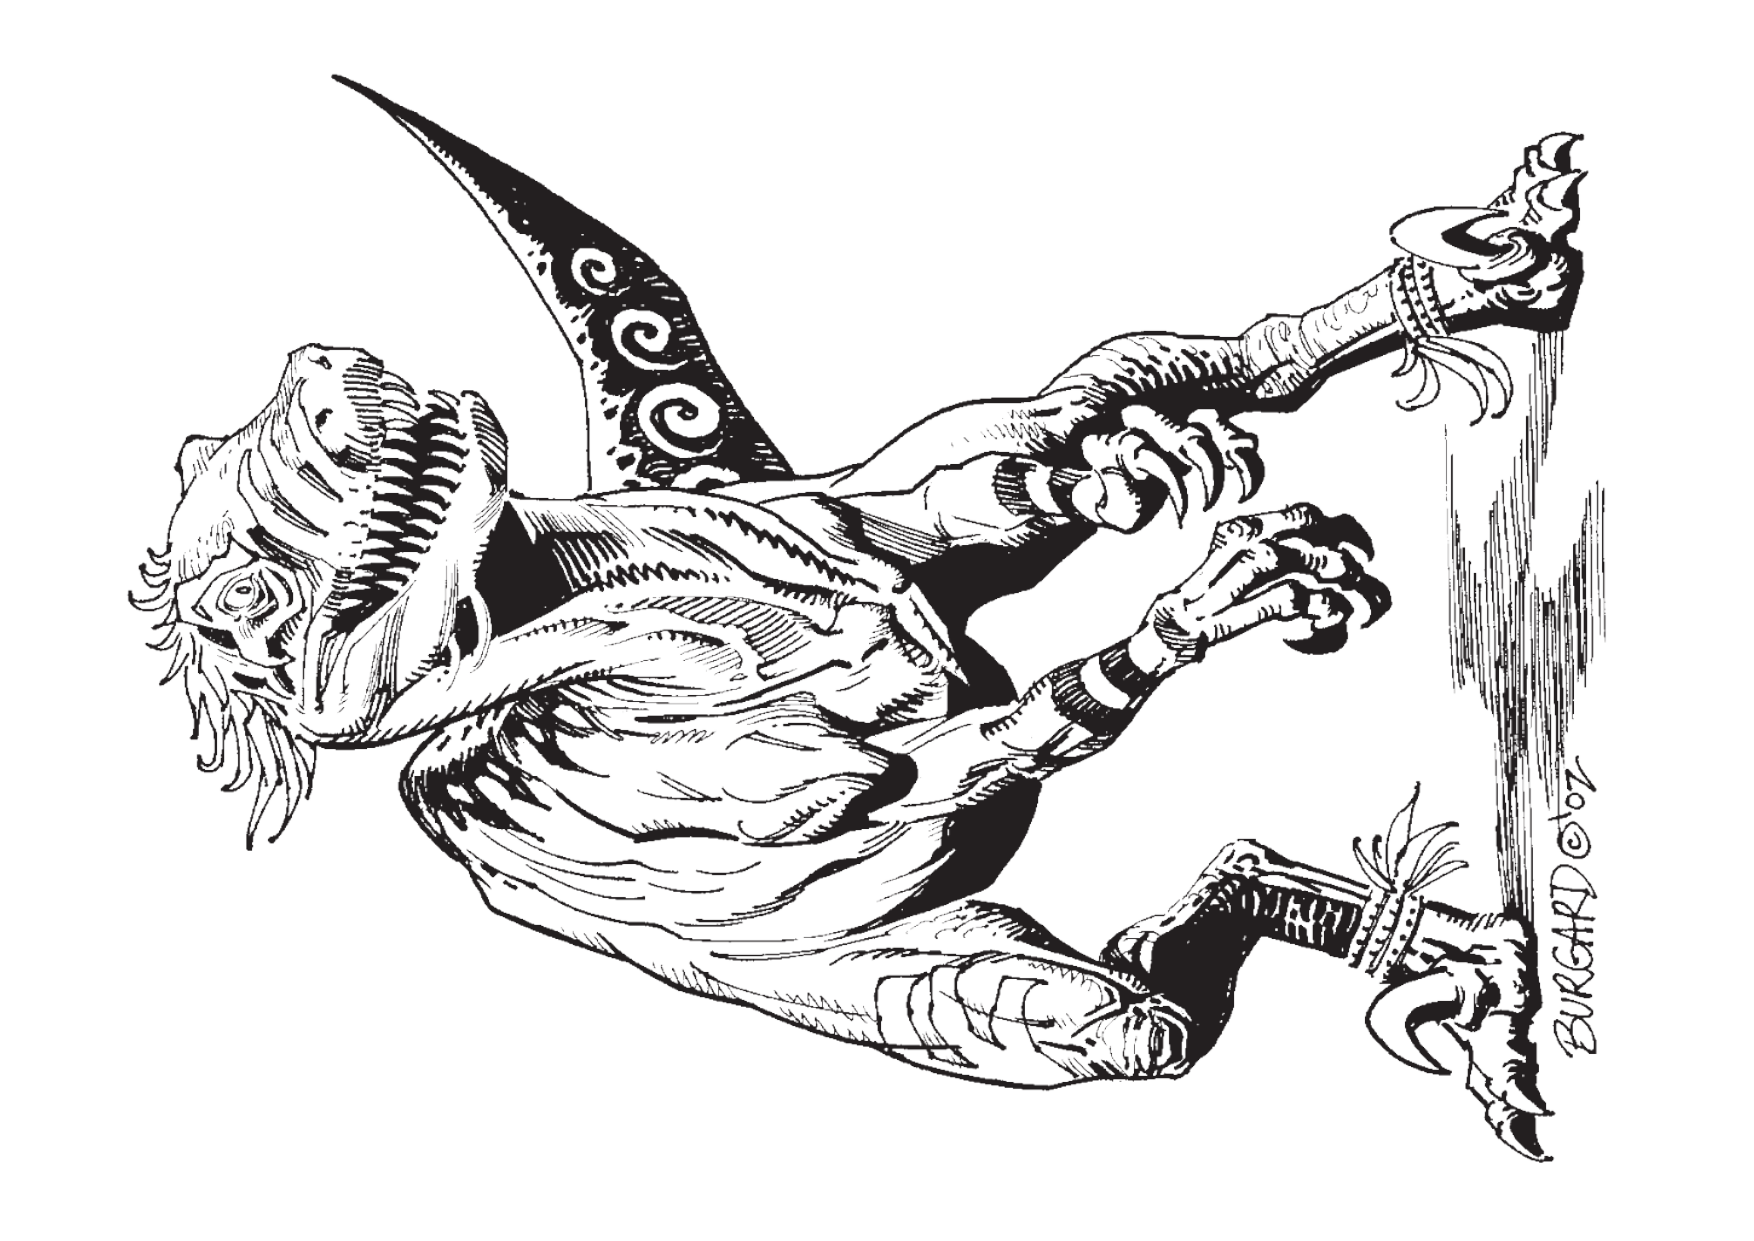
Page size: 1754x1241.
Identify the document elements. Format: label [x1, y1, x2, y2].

picture [106, 54, 1648, 1186]
